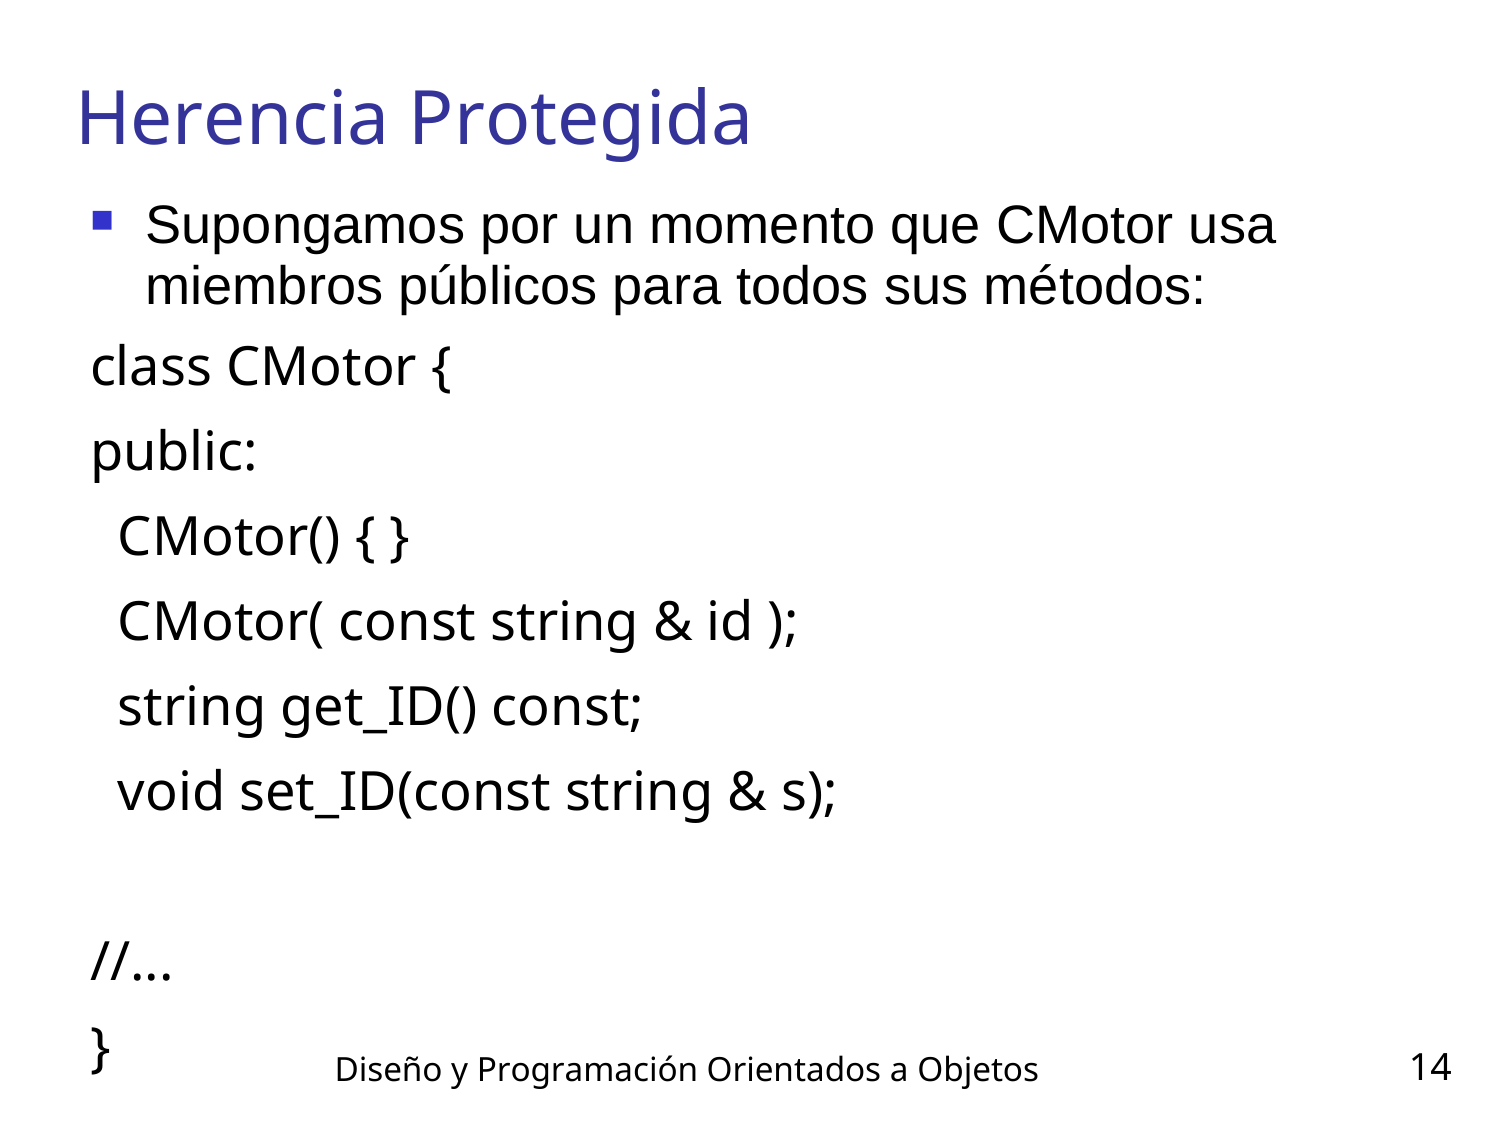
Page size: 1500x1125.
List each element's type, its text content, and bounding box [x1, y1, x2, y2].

list Supongamos por un momento que CMotor usa miembros públicos para todos sus métodos: class CMotor { public: CMotor() { } CMotor( const string & id ); string get_ID() const; void set_ID(const string & s); //... } [75, 187, 1462, 1066]
title Herencia Protegida [75, 30, 1466, 193]
